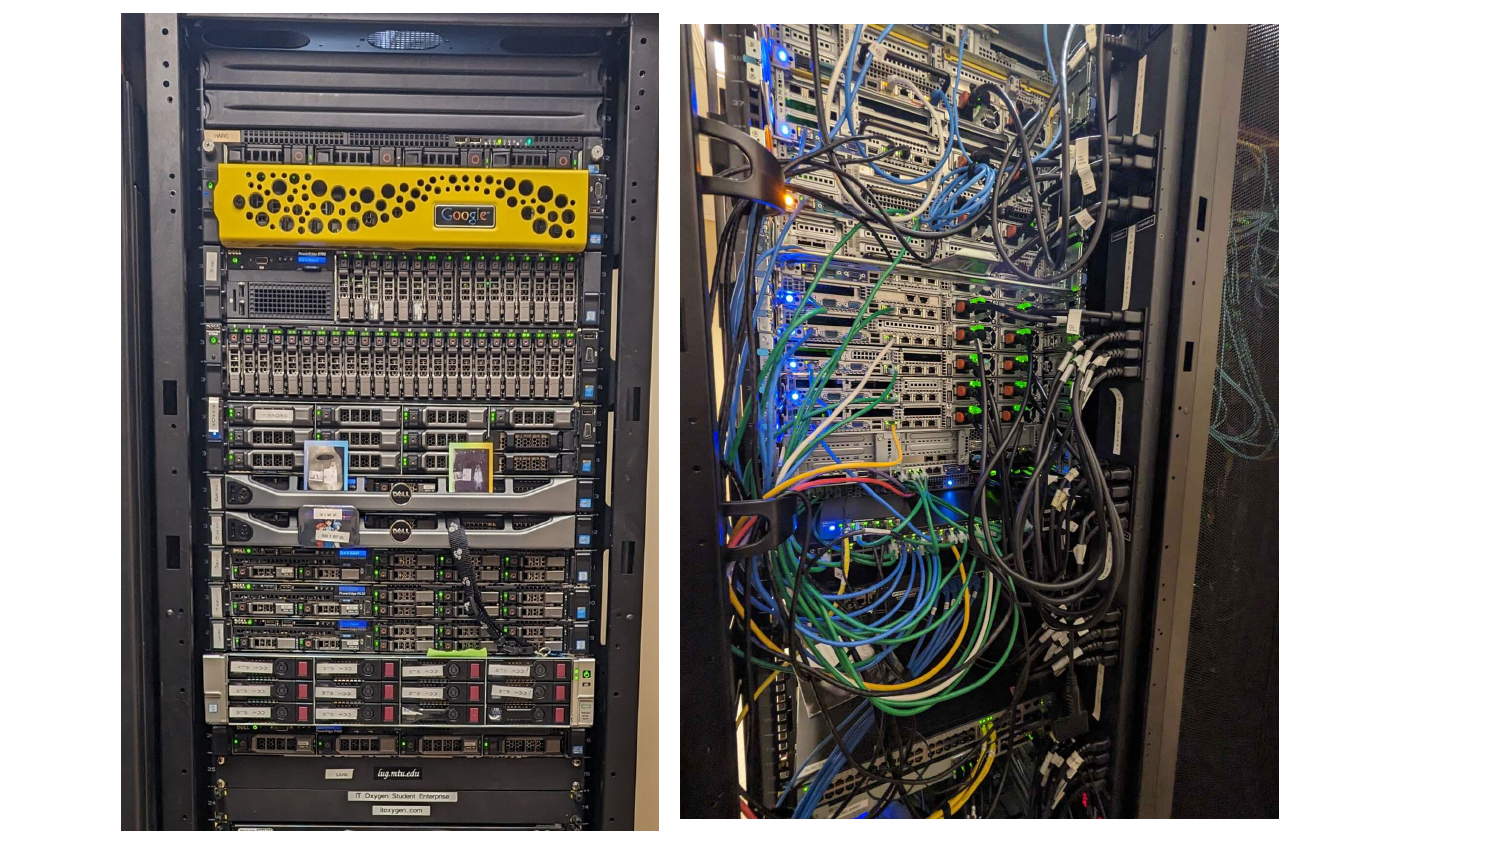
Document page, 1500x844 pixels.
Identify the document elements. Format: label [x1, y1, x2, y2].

picture [121, 13, 659, 831]
picture [680, 24, 1279, 819]
